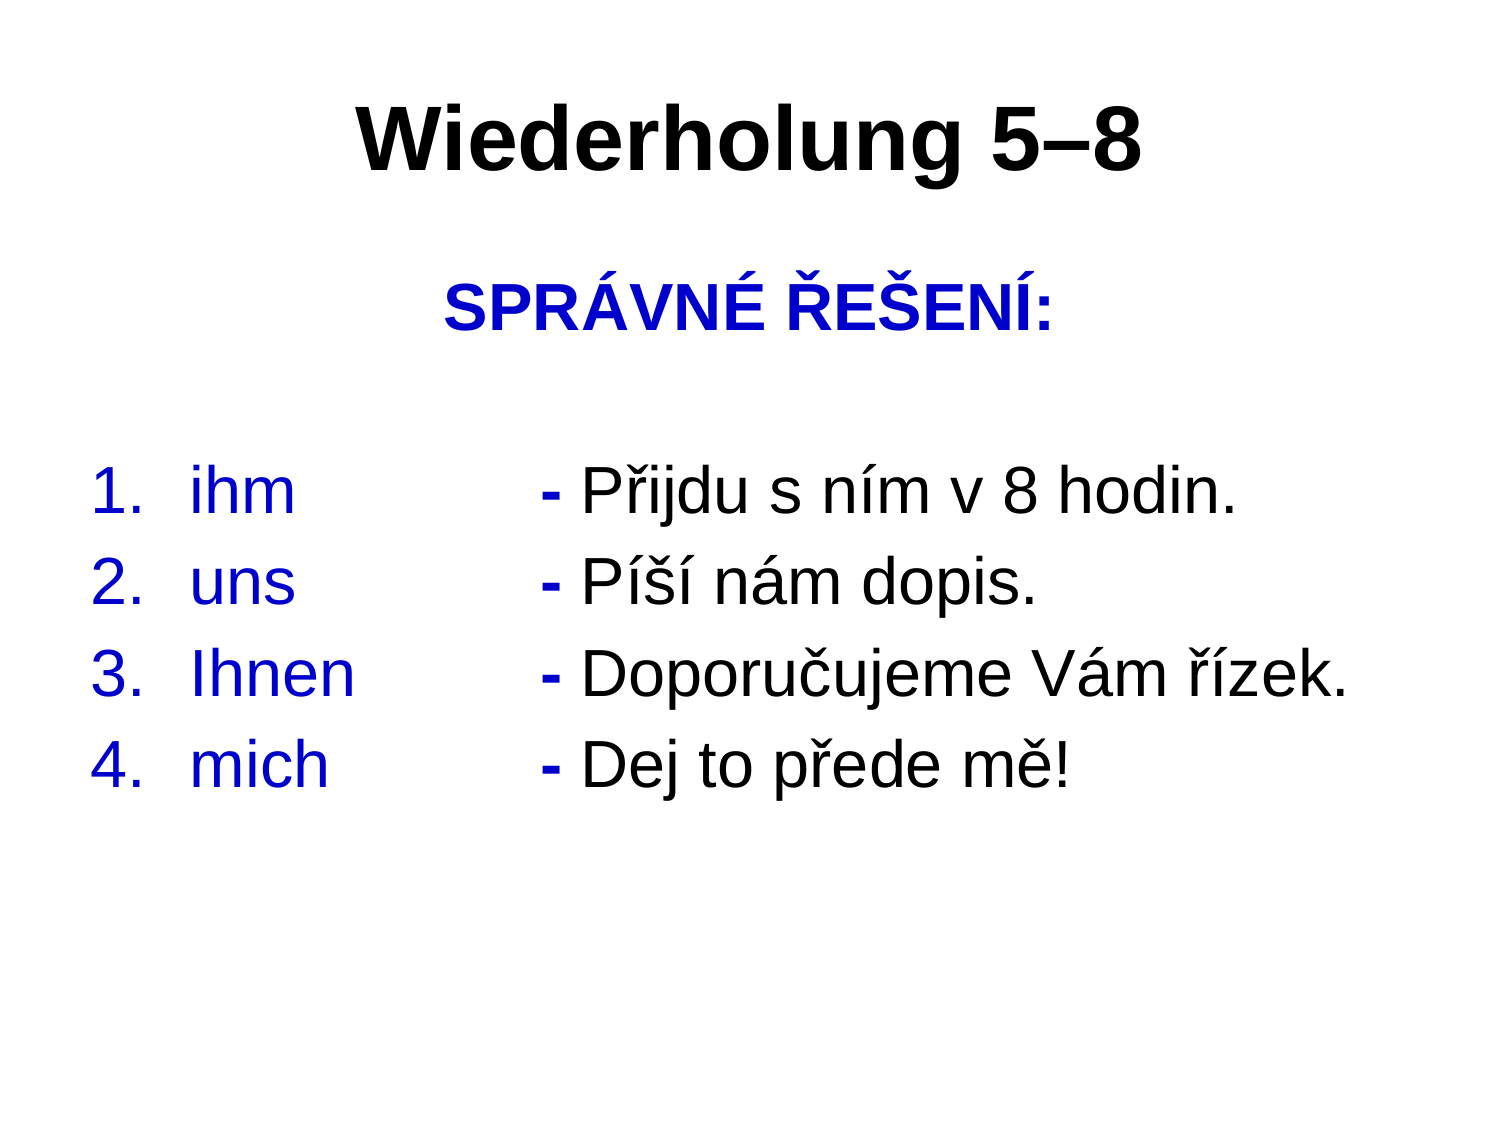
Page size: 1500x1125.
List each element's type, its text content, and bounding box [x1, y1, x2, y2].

list SPRÁVNÉ ŘEŠENÍ: ihm - Přijdu s ním v 8 hodin. uns - Píší nám dopis. Ihnen - Doporučujeme Vám řízek. mich - Dej to přede mě! [75, 262, 1426, 1006]
title Wiederholung 5–8 [75, 45, 1426, 233]
